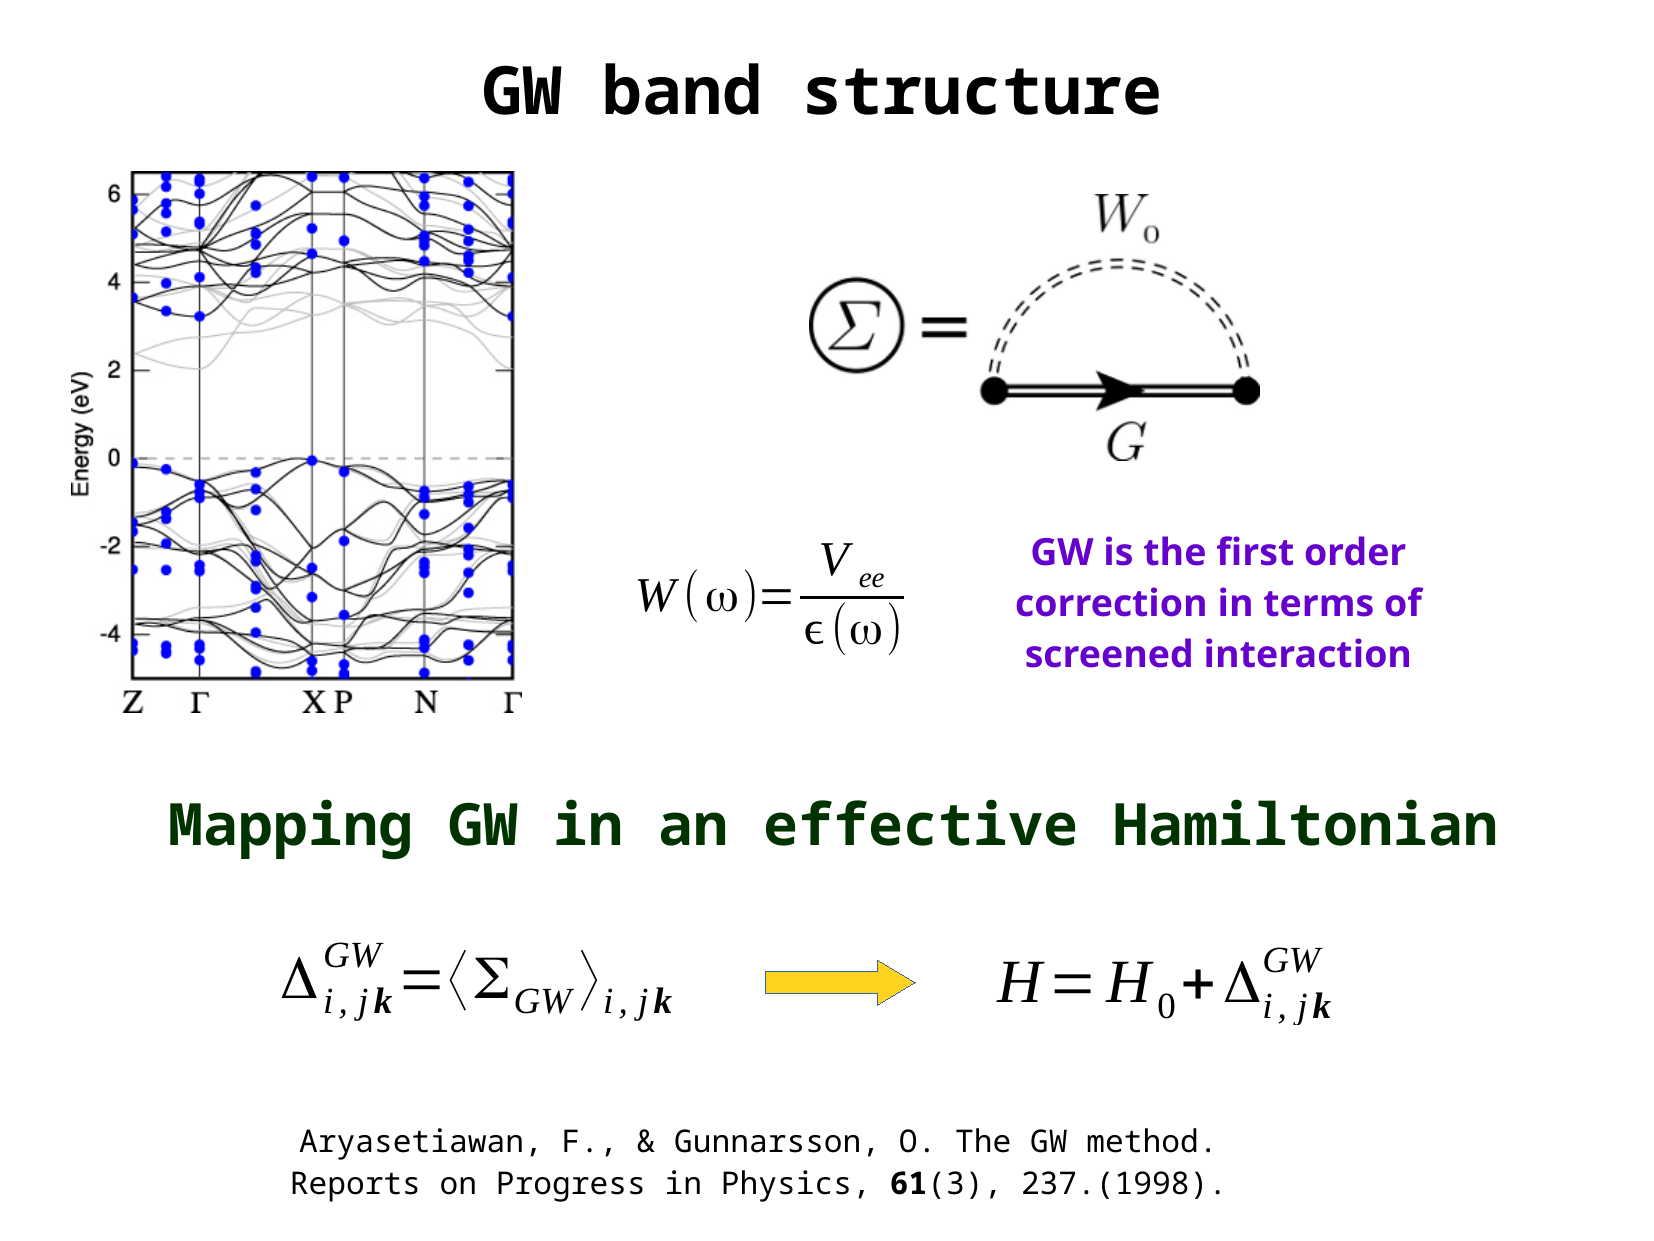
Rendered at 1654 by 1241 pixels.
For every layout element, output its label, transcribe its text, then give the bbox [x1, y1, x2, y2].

text_box [765, 960, 916, 1006]
chart [264, 932, 691, 1021]
title GW band structure [447, 42, 1243, 136]
text_box Aryasetiawan, F., & Gunnarsson, O. The GW method. Reports on Progress in Physics, 61(3), 237.(1998). [65, 1110, 1471, 1211]
chart [978, 937, 1350, 1025]
title Mapping GW in an effective Hamiltonian [133, 776, 1529, 870]
chart [622, 532, 918, 660]
picture [809, 194, 1260, 461]
text_box GW is the first order correction in terms of screened interaction [959, 536, 1479, 668]
picture [71, 171, 522, 713]
